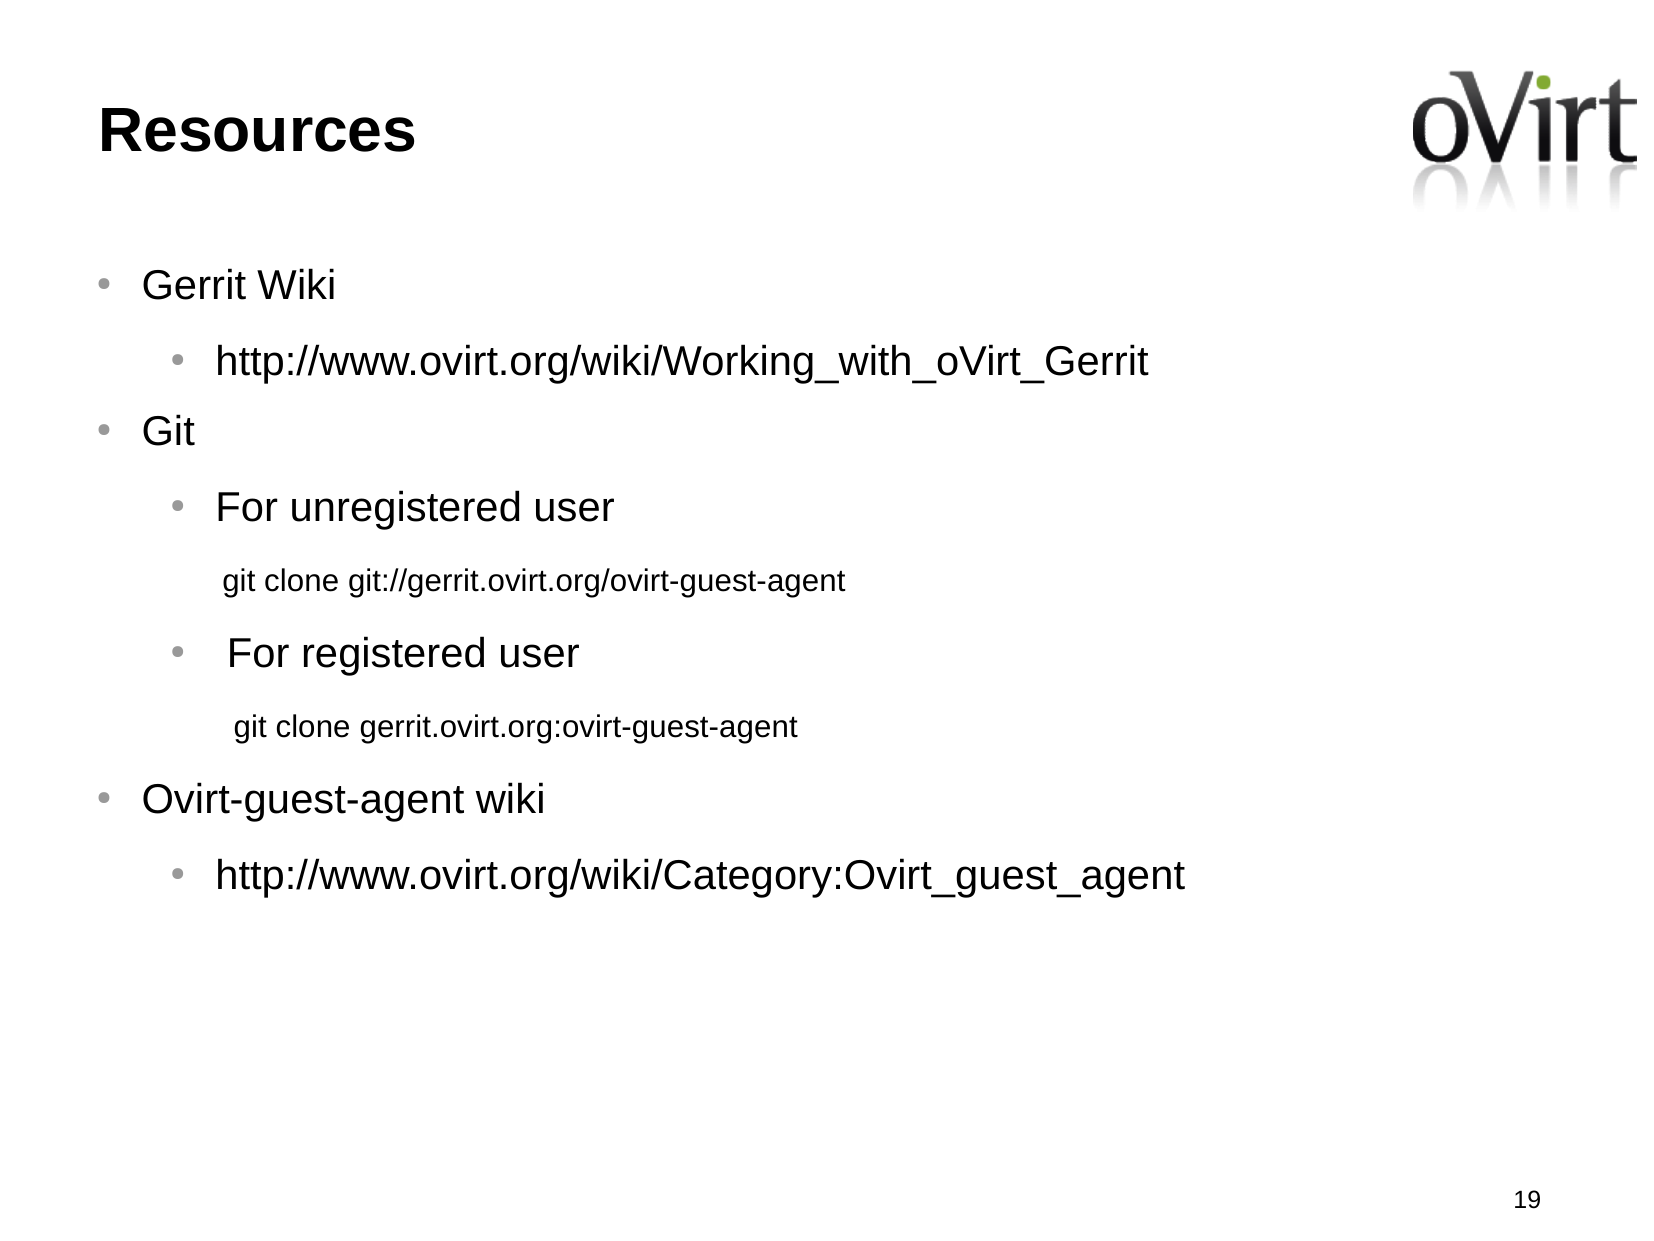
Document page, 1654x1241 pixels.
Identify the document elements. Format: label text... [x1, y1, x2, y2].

list Gerrit Wiki http://www.ovirt.org/wiki/Working_with_oVirt_Gerrit Git For unregistered user git clone git://gerrit.ovirt.org/ovirt-guest-agent For registered user git clone gerrit.ovirt.org:ovirt-guest-agent Ovirt-guest-agent wiki http://www.ovirt.org/wiki/Category:Ovirt_guest_agent [81, 261, 1570, 1055]
title Resources [75, 35, 1297, 224]
picture [1413, 63, 1637, 212]
